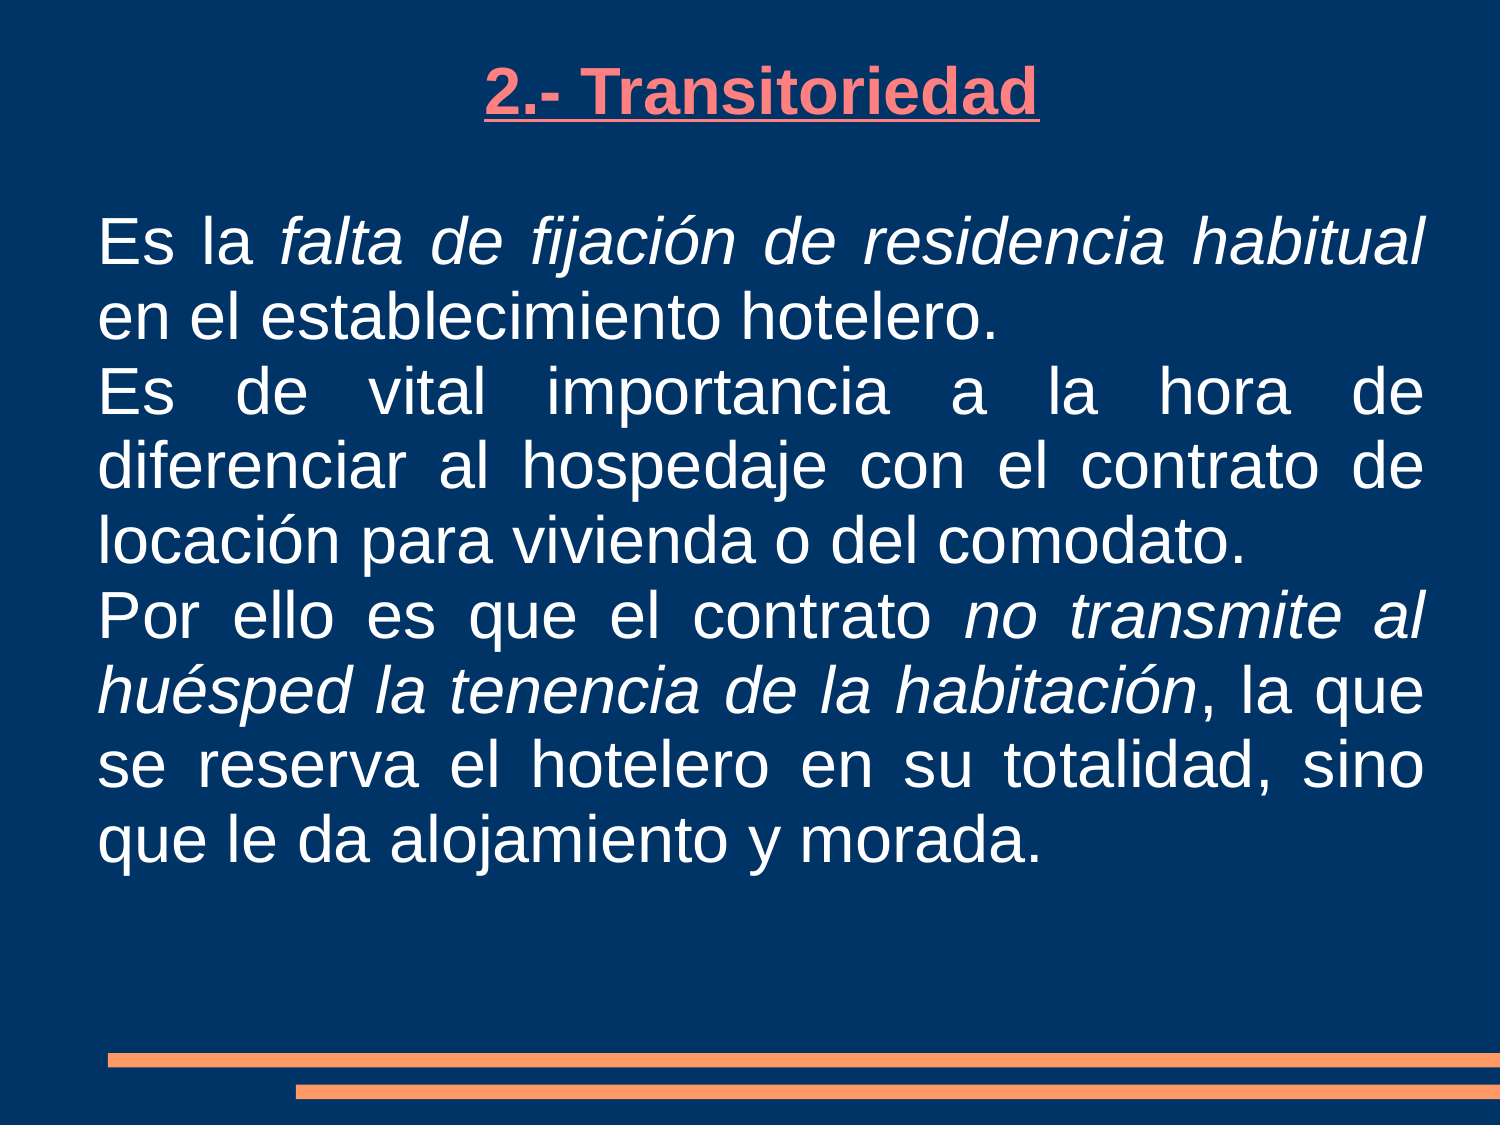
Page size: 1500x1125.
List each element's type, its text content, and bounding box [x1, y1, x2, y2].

text_box 2.- Transitoriedad Es la falta de fijación de residencia habitual en el establecimiento hotelero. Es de vital importancia a la hora de diferenciar al hospedaje con el contrato de locación para vivienda o del comodato. Por ello es que el contrato no transmite al huésped la tenencia de la habitación, la que se reserva el hotelero en su totalidad, sino que le da alojamiento y morada. [82, 47, 1441, 885]
